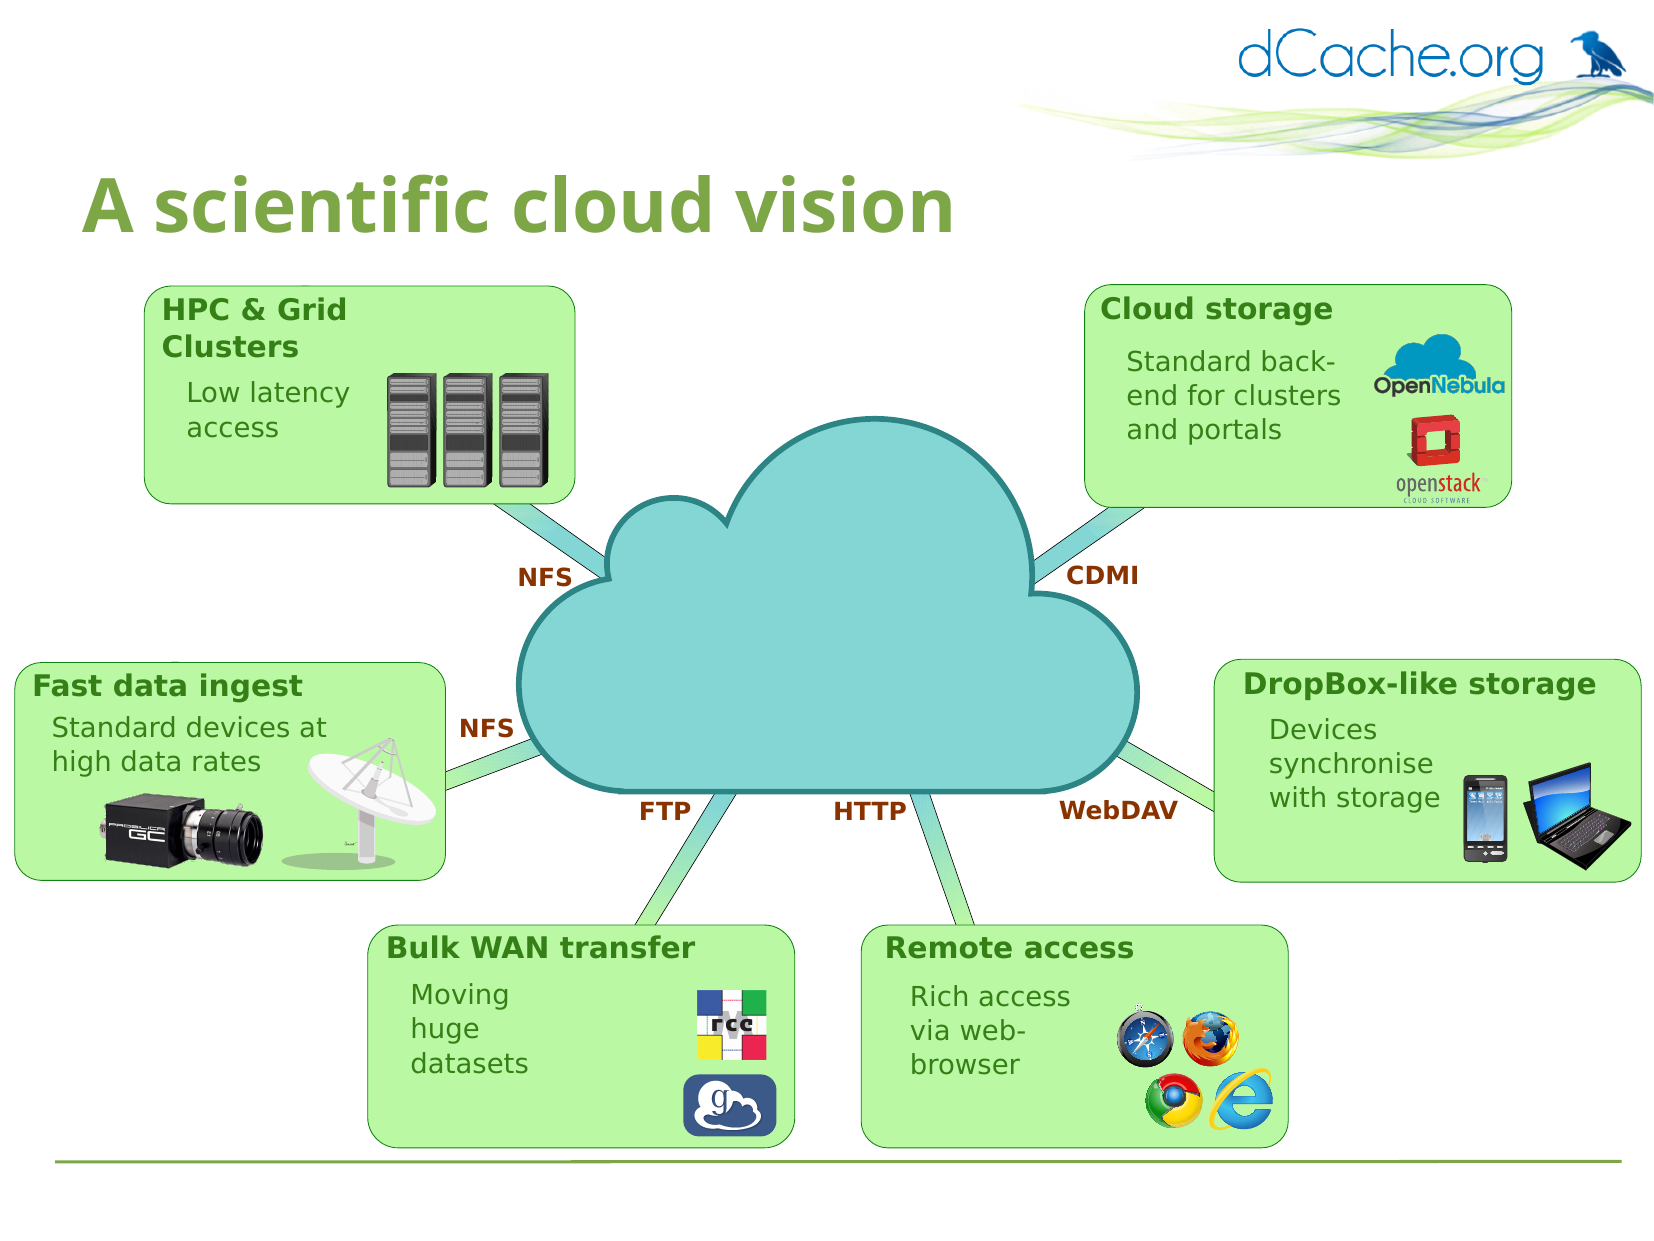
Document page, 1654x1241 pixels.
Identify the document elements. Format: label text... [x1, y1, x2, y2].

picture [956, 16, 1654, 169]
title A scientific cloud vision [82, 155, 1605, 252]
picture [1, 271, 1654, 1162]
